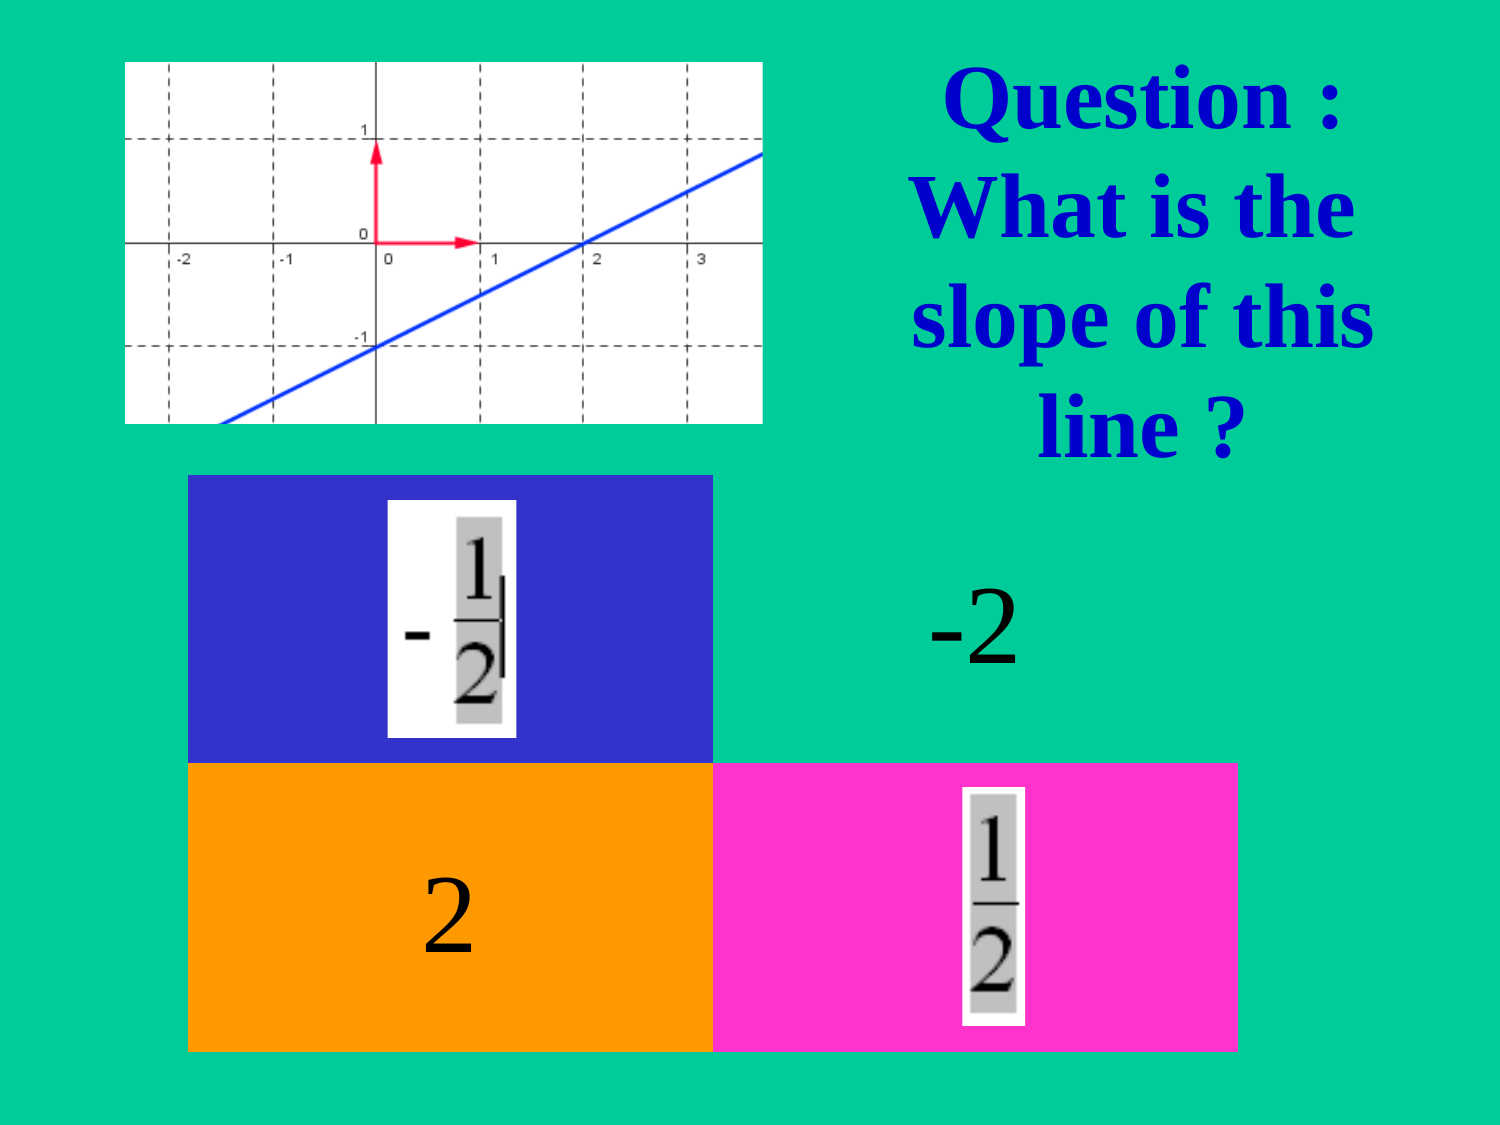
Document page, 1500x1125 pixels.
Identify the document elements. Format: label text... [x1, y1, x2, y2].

table_header -2 [713, 475, 1238, 763]
picture [962, 787, 1026, 1026]
picture [387, 500, 517, 738]
picture [125, 62, 763, 424]
table_header [188, 475, 713, 763]
title Question : What is the slope of this line ? [824, 28, 1463, 484]
table_cell 2 [188, 763, 713, 1052]
table_cell [713, 763, 1238, 1052]
